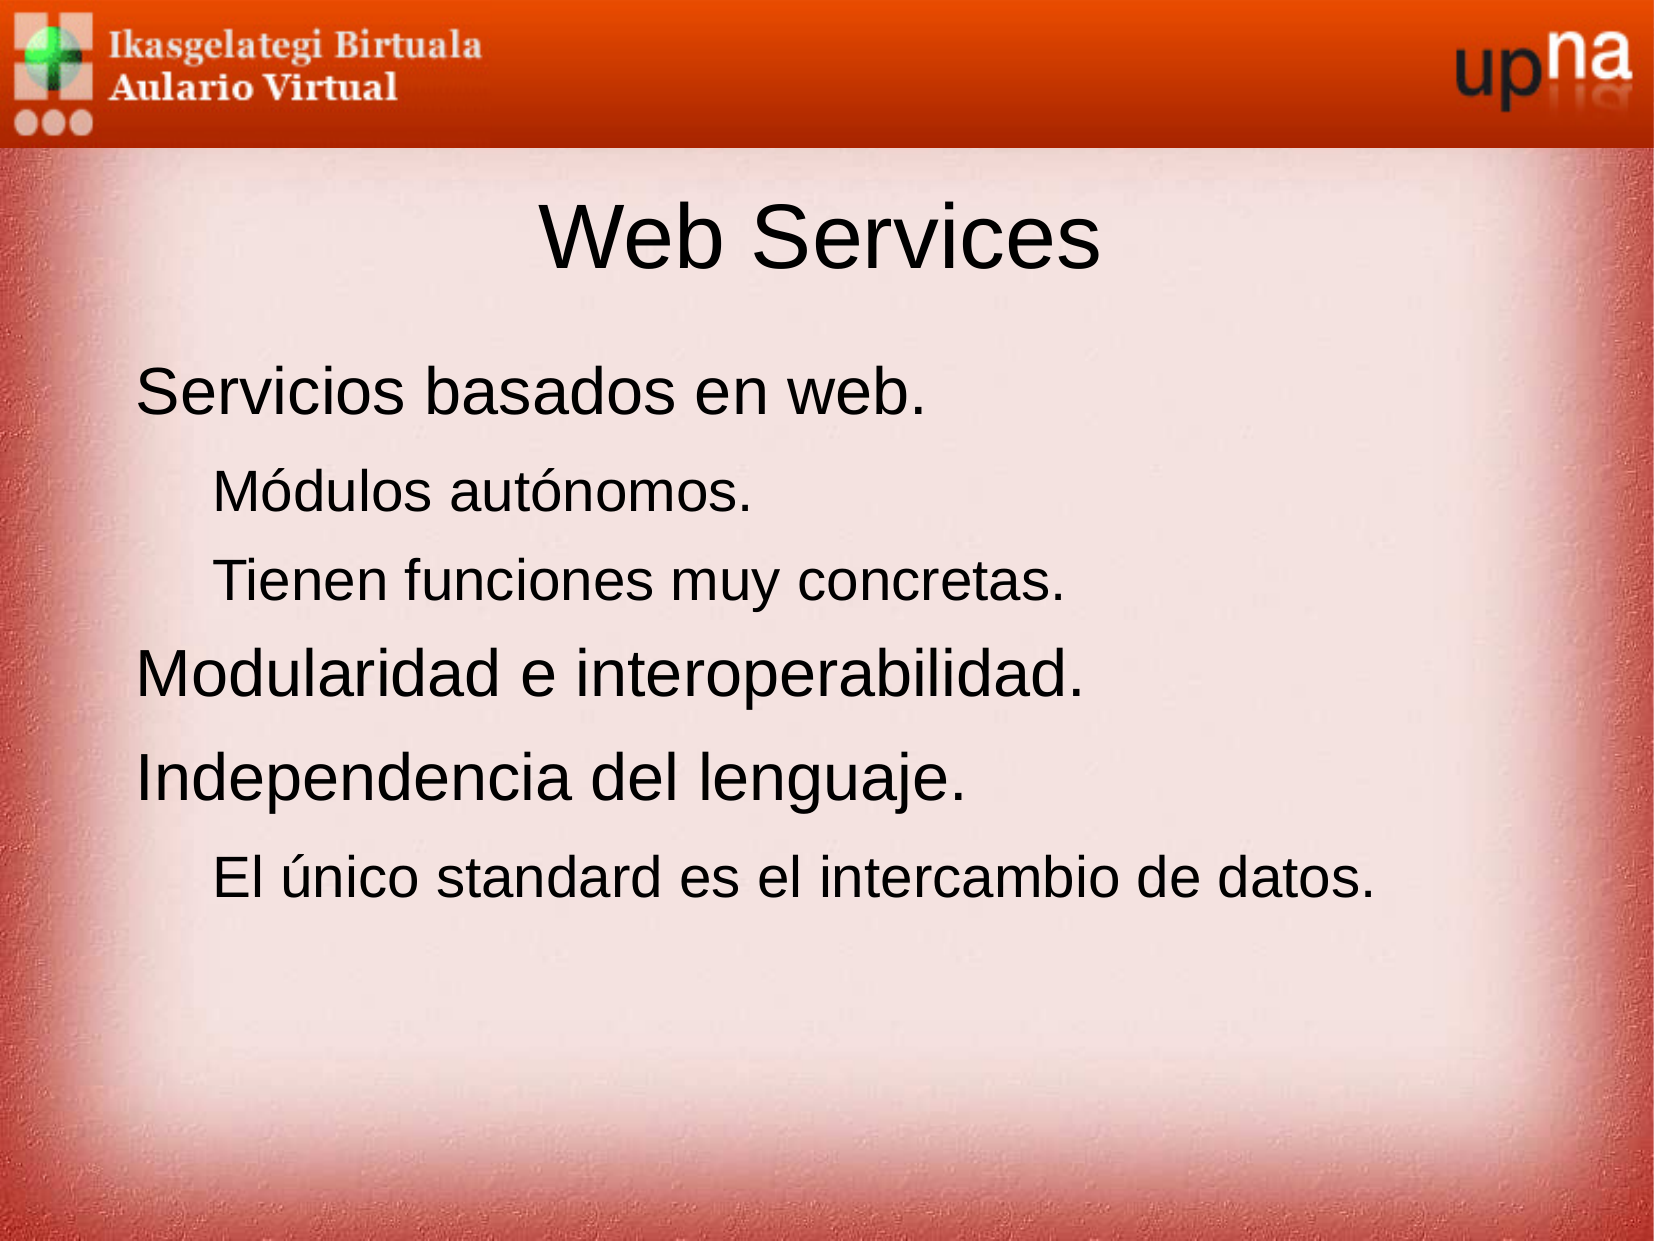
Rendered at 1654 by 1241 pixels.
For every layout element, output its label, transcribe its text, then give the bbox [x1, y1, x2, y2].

title Web Services [76, 147, 1565, 326]
list Servicios basados en web. Módulos autónomos. Tienen funciones muy concretas. Modularidad e interoperabilidad. Independencia del lenguaje. El único standard es el intercambio de datos. [118, 354, 1536, 1094]
picture [0, 0, 1654, 1241]
